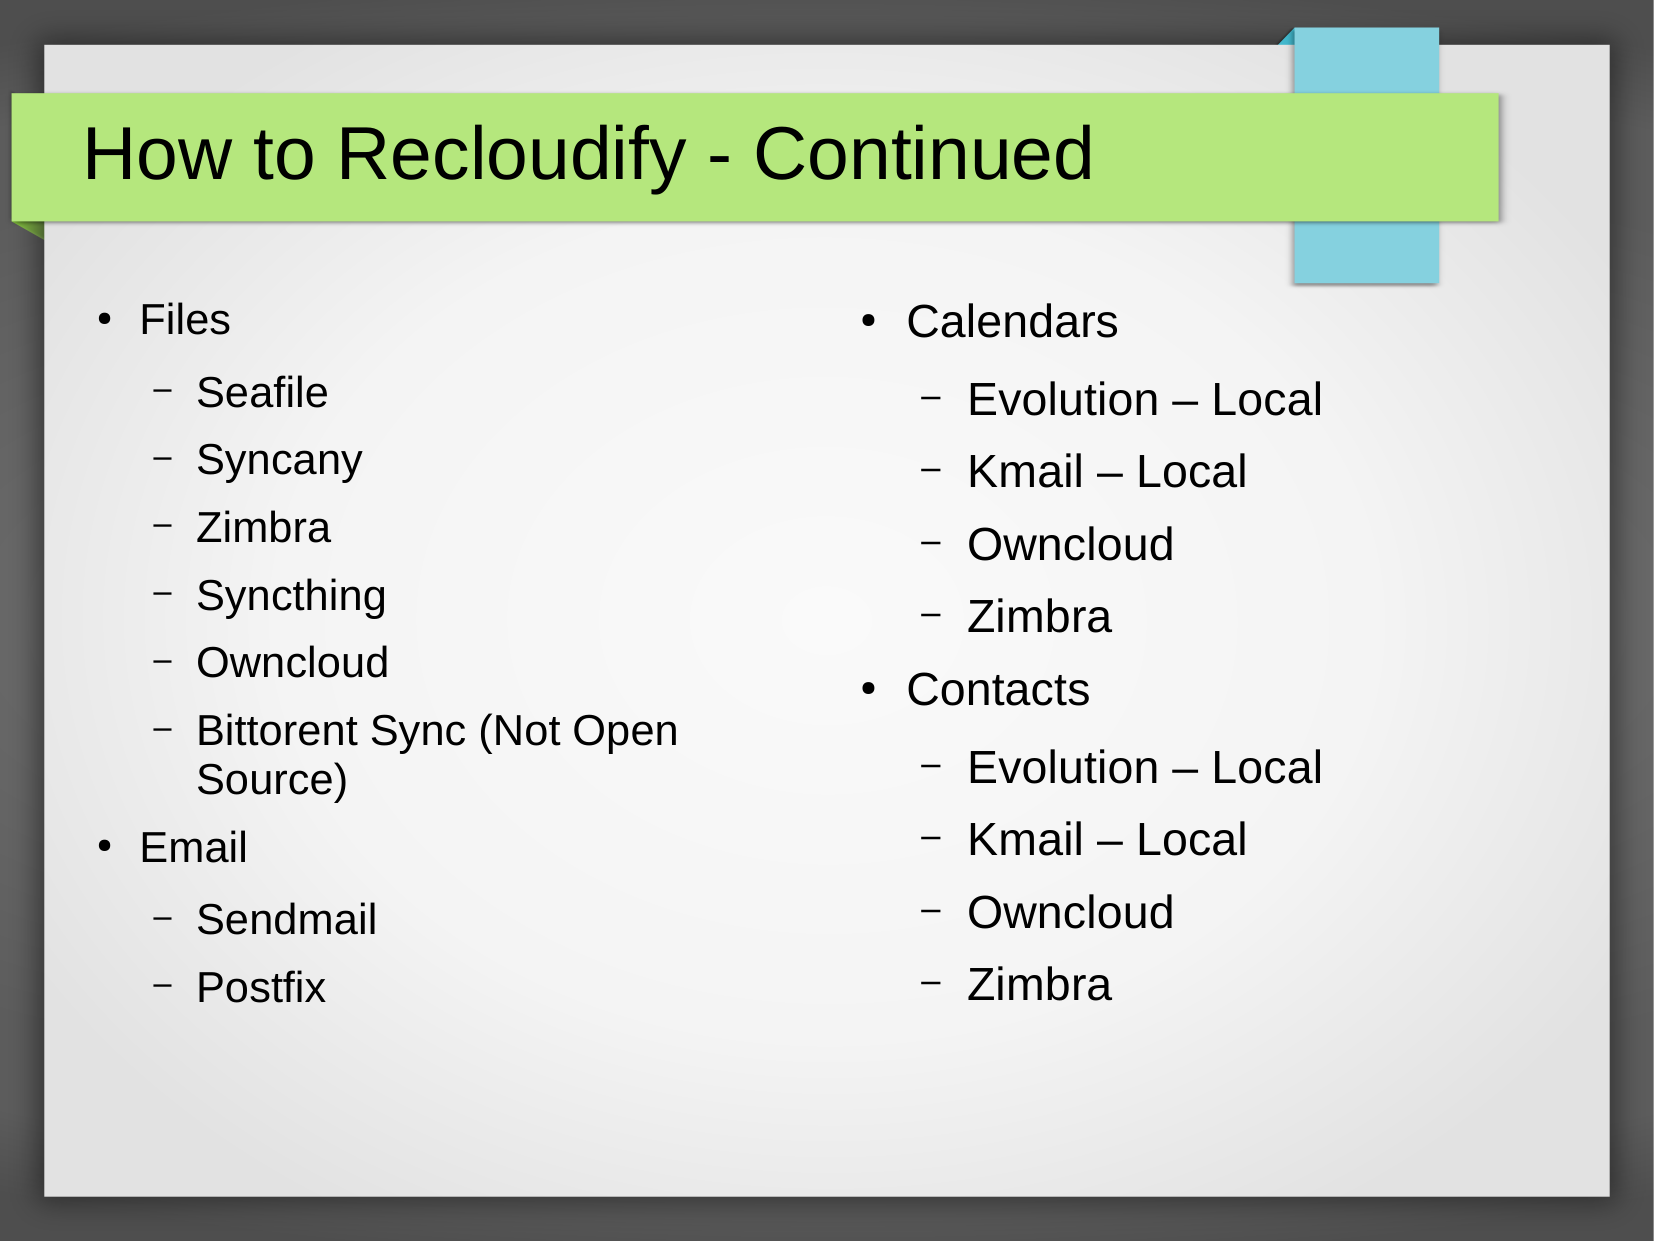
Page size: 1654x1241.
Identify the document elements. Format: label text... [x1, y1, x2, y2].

list Files Seafile Syncany Zimbra Syncthing Owncloud Bittorent Sync (Not Open Source) Email Sendmail Postfix [82, 295, 809, 1015]
title How to Recloudify - Continued [82, 94, 1264, 213]
list Calendars Evolution – Local Kmail – Local Owncloud Zimbra Contacts Evolution – Local Kmail – Local Owncloud Zimbra [845, 295, 1572, 1015]
picture [0, 0, 1654, 1241]
